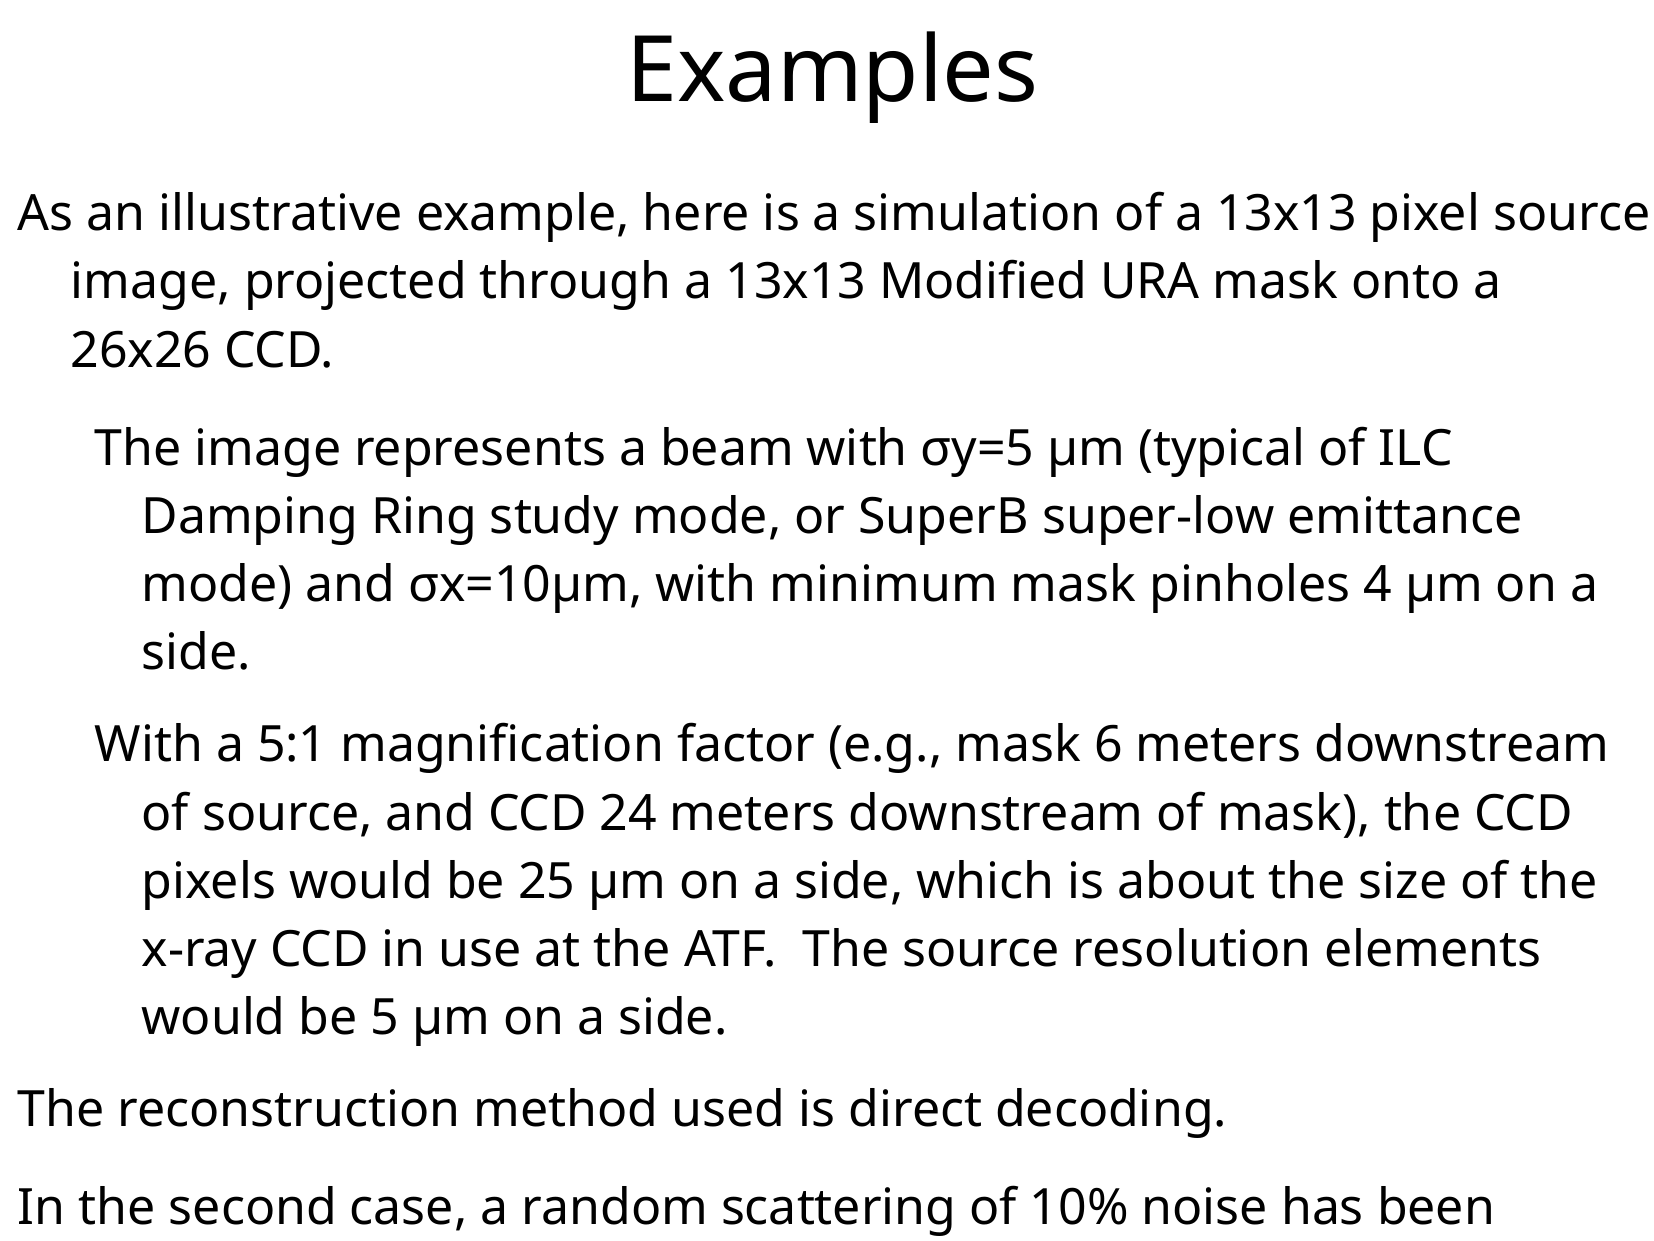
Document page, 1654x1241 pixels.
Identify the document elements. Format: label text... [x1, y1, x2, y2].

title Examples [88, 11, 1577, 122]
list As an illustrative example, here is a simulation of a 13x13 pixel source image, projected through a 13x13 Modified URA mask onto a 26x26 CCD. The image represents a beam with σy=5 μm (typical of ILC Damping Ring study mode, or SuperB super-low emittance mode) and σx=10μm, with minimum mask pinholes 4 μm on a side. With a 5:1 magnification factor (e.g., mask 6 meters downstream of source, and CCD 24 meters downstream of mask), the CCD pixels would be 25 μm on a side, which is about the size of the x-ray CCD in use at the ATF. The source resolution elements would be 5 μm on a side. The reconstruction method used is direct decoding. In the second case, a random scattering of 10% noise has been added to the CCD image, which has then been reconstructed via decoding. [0, 177, 1654, 1187]
